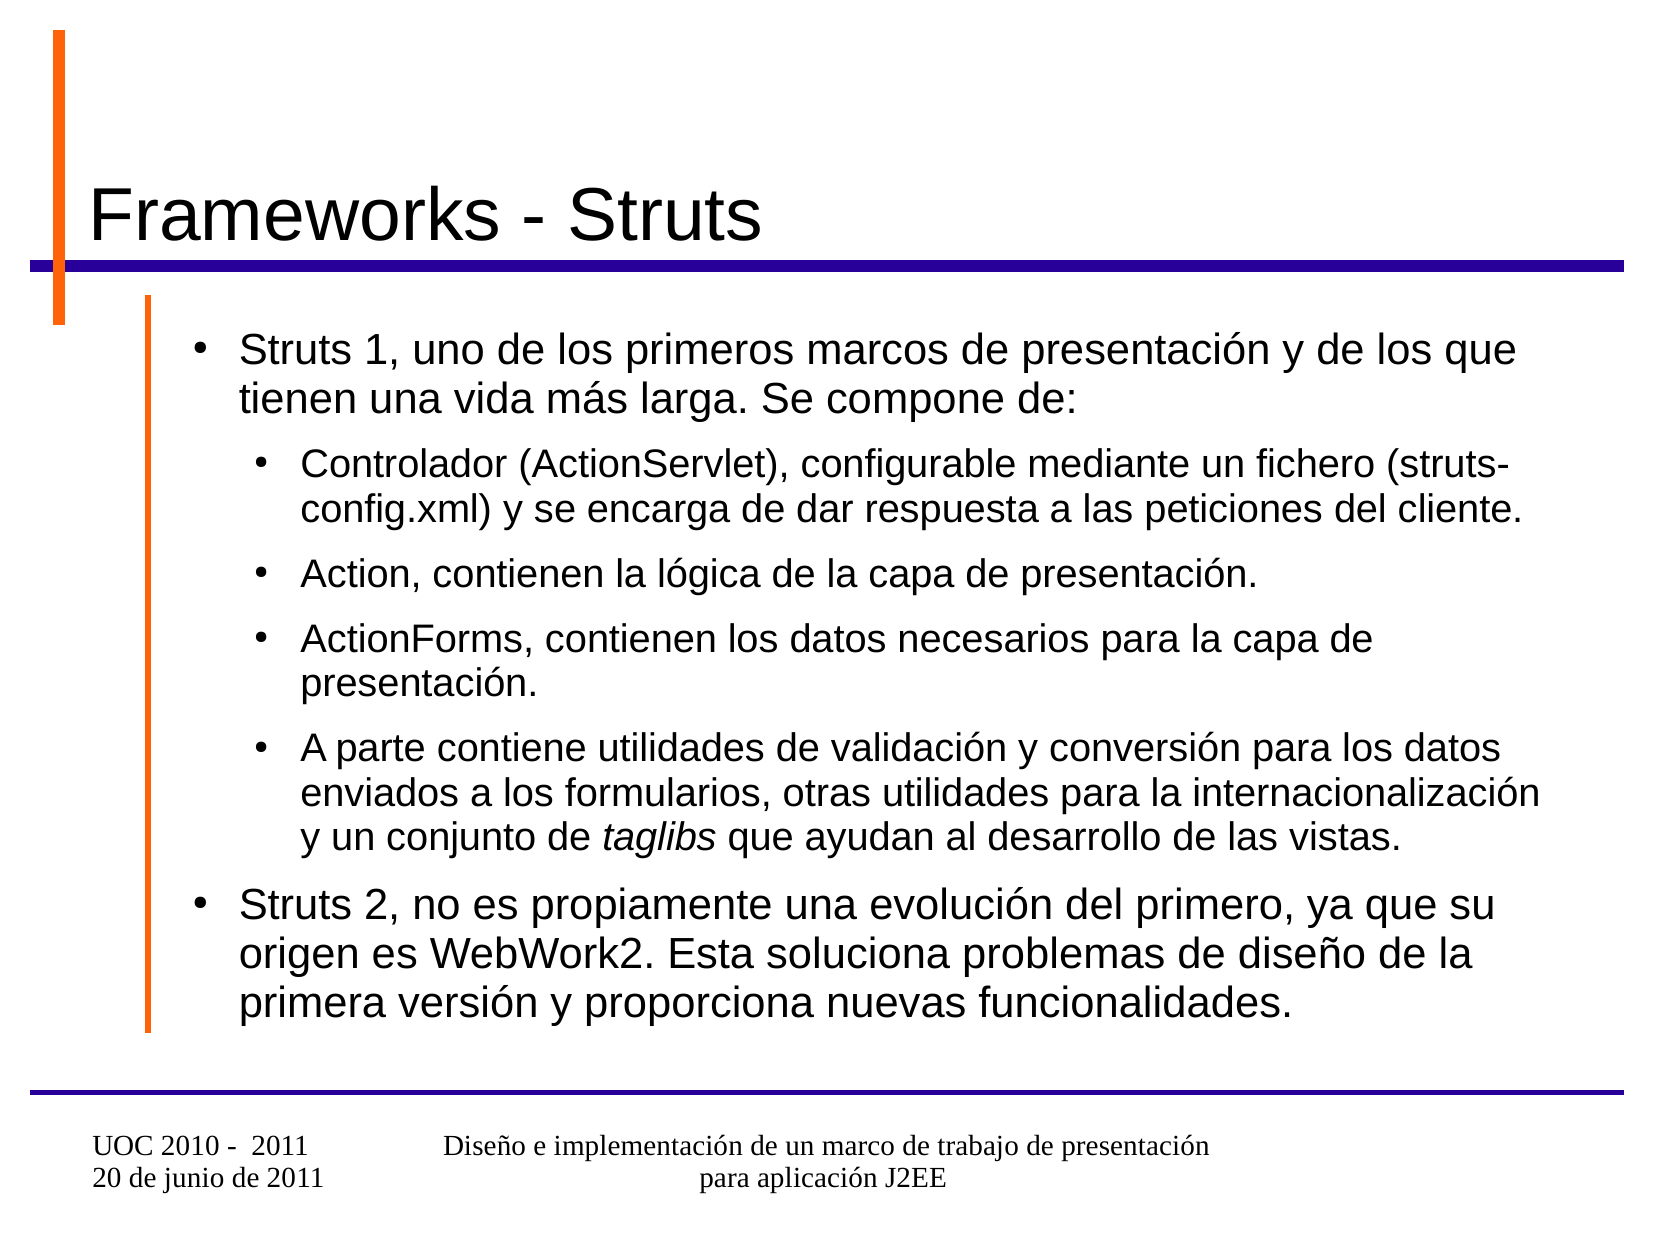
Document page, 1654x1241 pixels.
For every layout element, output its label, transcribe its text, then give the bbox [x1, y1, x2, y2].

title Frameworks - Struts [88, 49, 1165, 257]
list Struts 1, uno de los primeros marcos de presentación y de los que tienen una vida más larga. Se compone de: Controlador (ActionServlet), configurable mediante un fichero (struts-config.xml) y se encarga de dar respuesta a las peticiones del cliente. Action, contienen la lógica de la capa de presentación. ActionForms, contienen los datos necesarios para la capa de presentación. A parte contiene utilidades de validación y conversión para los datos enviados a los formularios, otras utilidades para la internacionalización y un conjunto de taglibs que ayudan al desarrollo de las vistas. Struts 2, no es propiamente una evolución del primero, ya que su origen es WebWork2. Esta soluciona problemas de diseño de la primera versión y proporciona nuevas funcionalidades. [177, 324, 1571, 1034]
